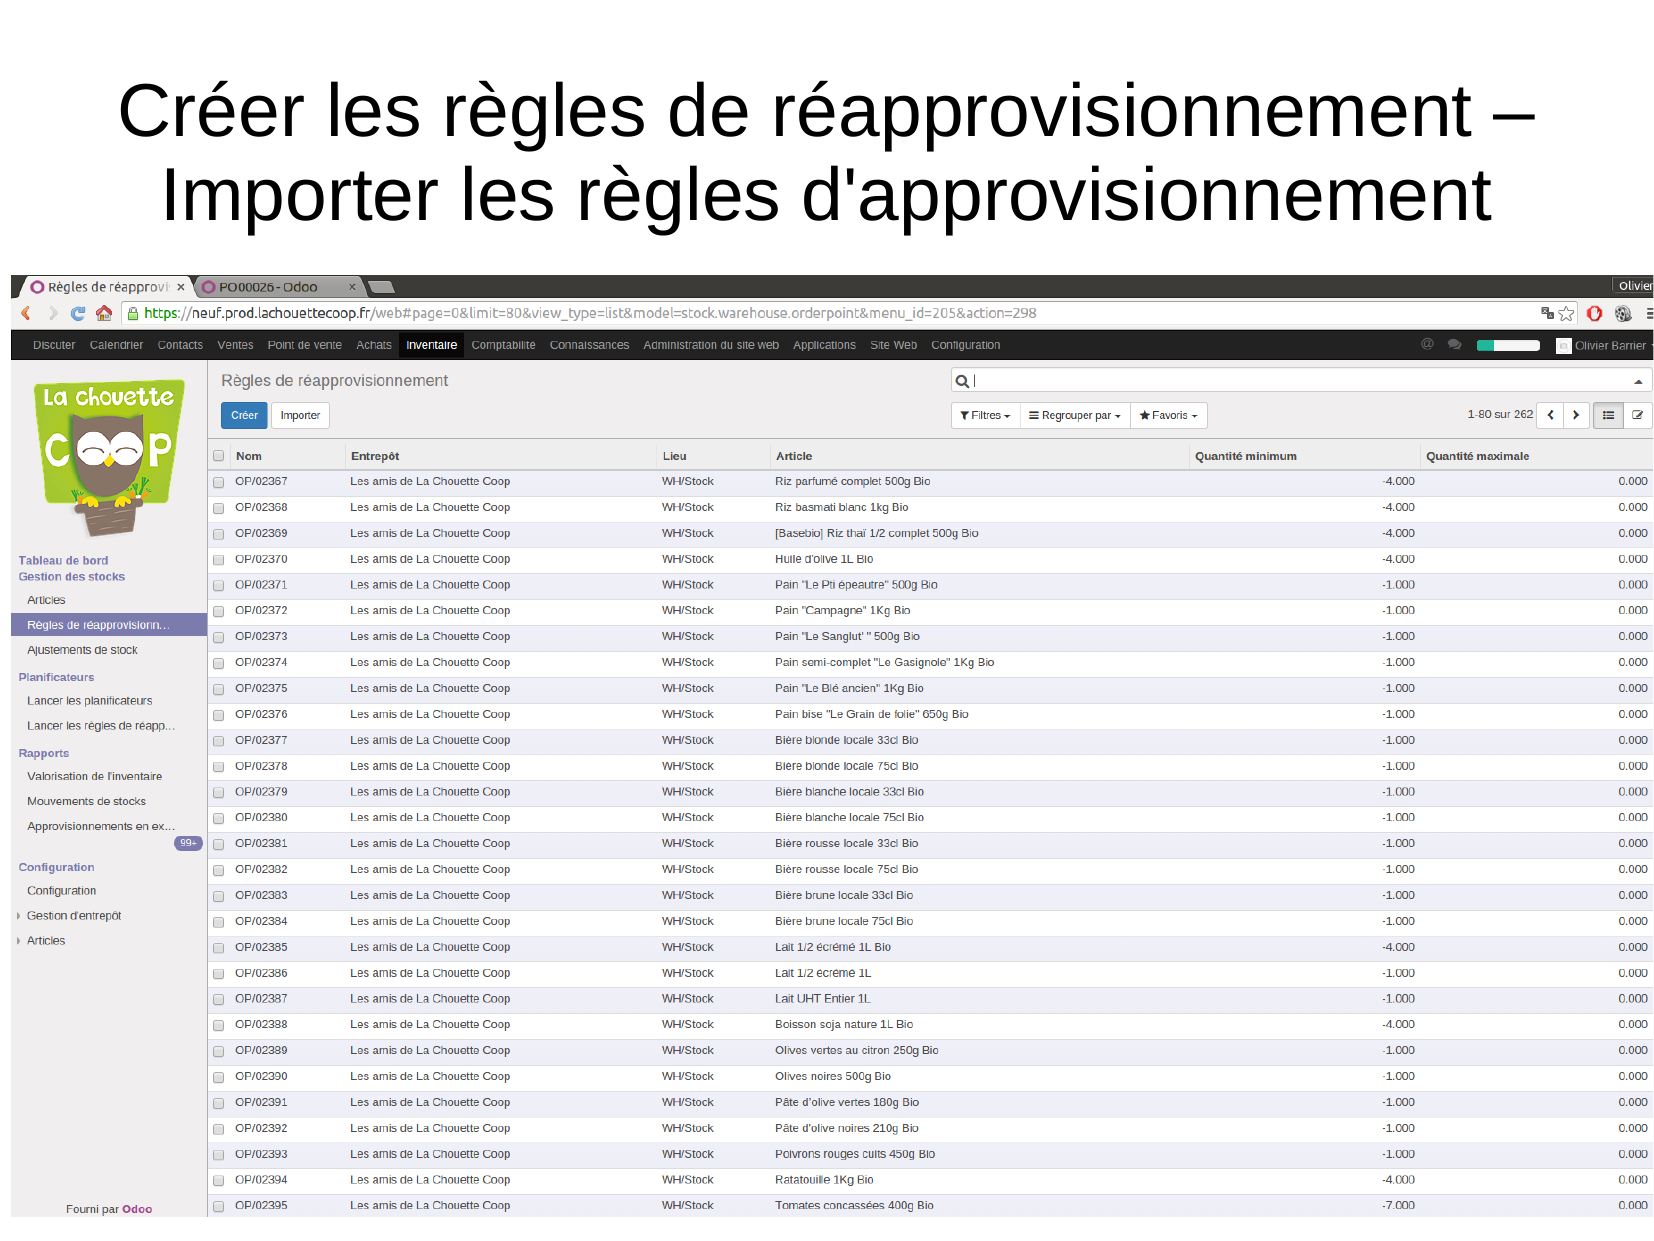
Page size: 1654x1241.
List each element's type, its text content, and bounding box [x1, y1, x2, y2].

title Créer les règles de réapprovisionnement – Importer les règles d'approvisionnement [82, 49, 1571, 257]
picture [11, 275, 1654, 1217]
